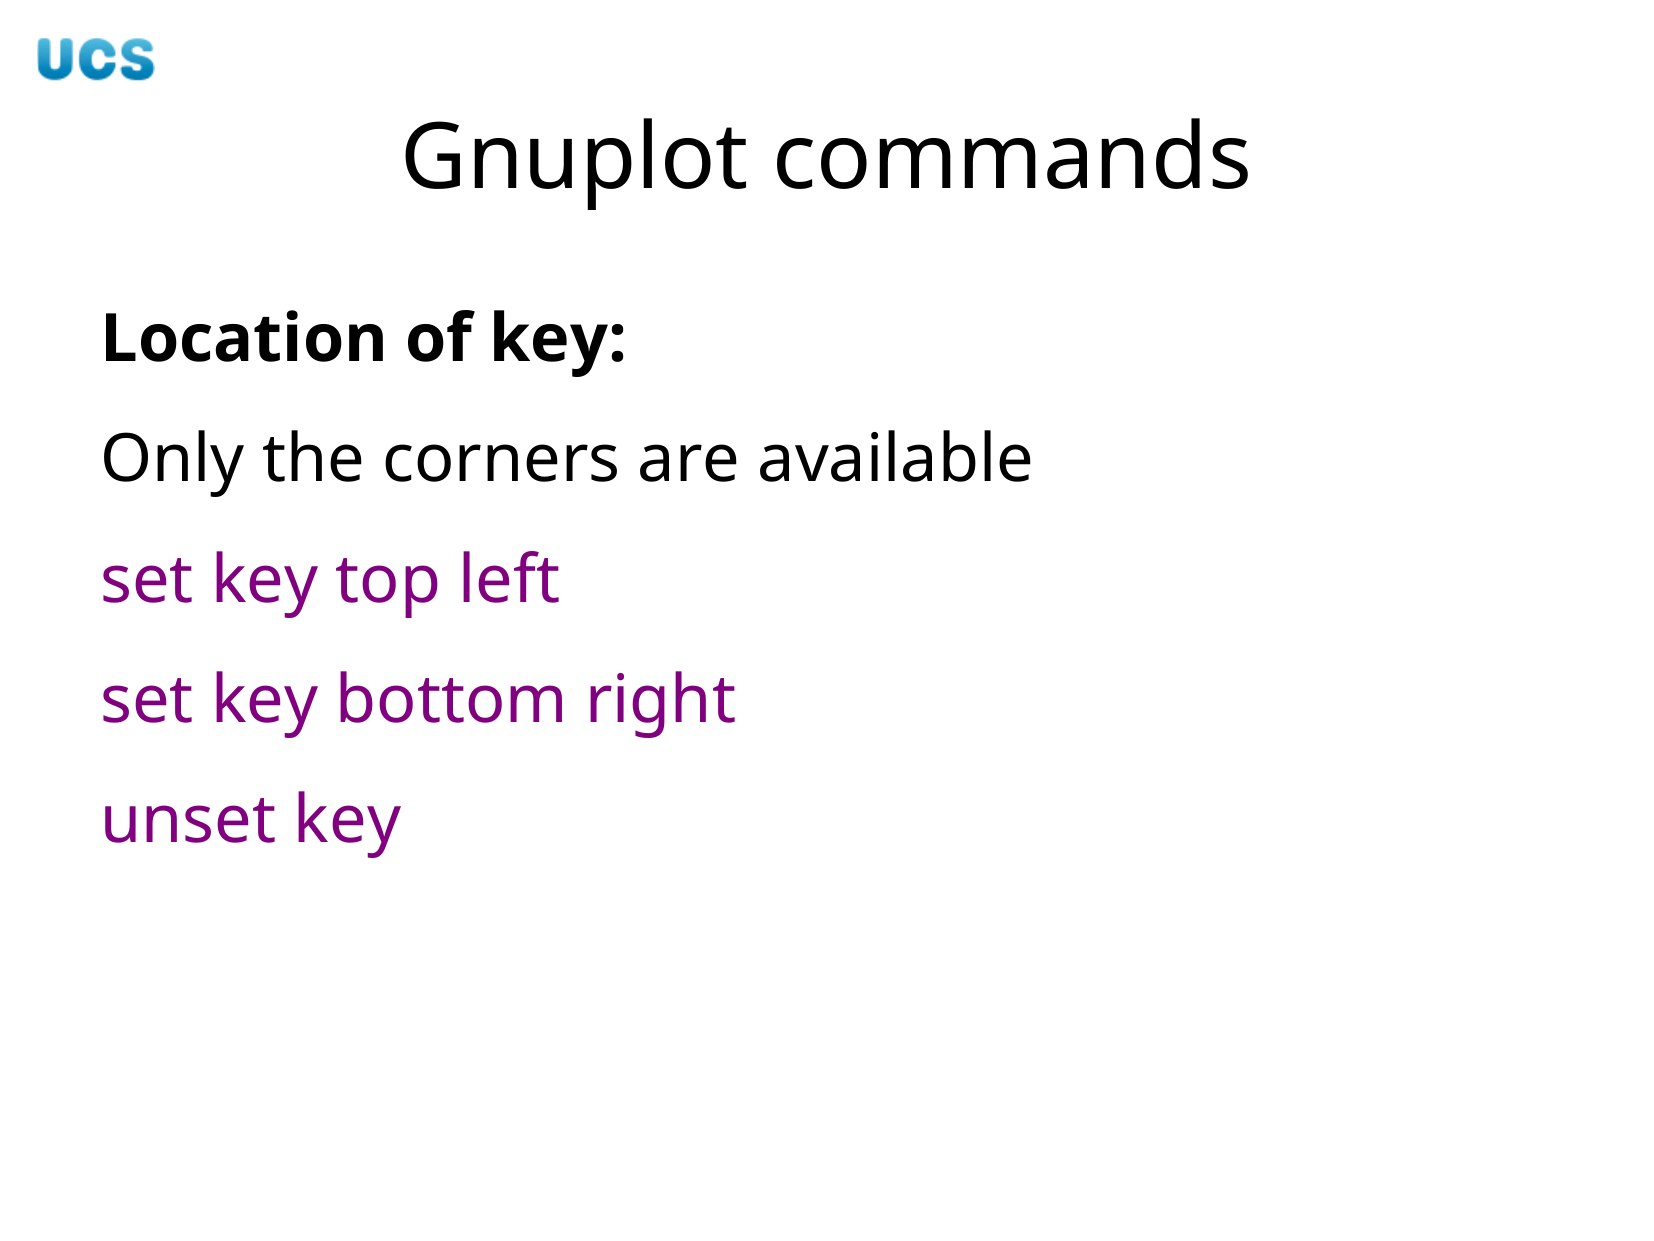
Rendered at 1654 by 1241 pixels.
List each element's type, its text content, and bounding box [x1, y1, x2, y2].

picture [37, 37, 155, 82]
title Gnuplot commands [82, 49, 1571, 257]
list Location of key: Only the corners are available set key top left set key bottom right unset key [82, 290, 1571, 1109]
